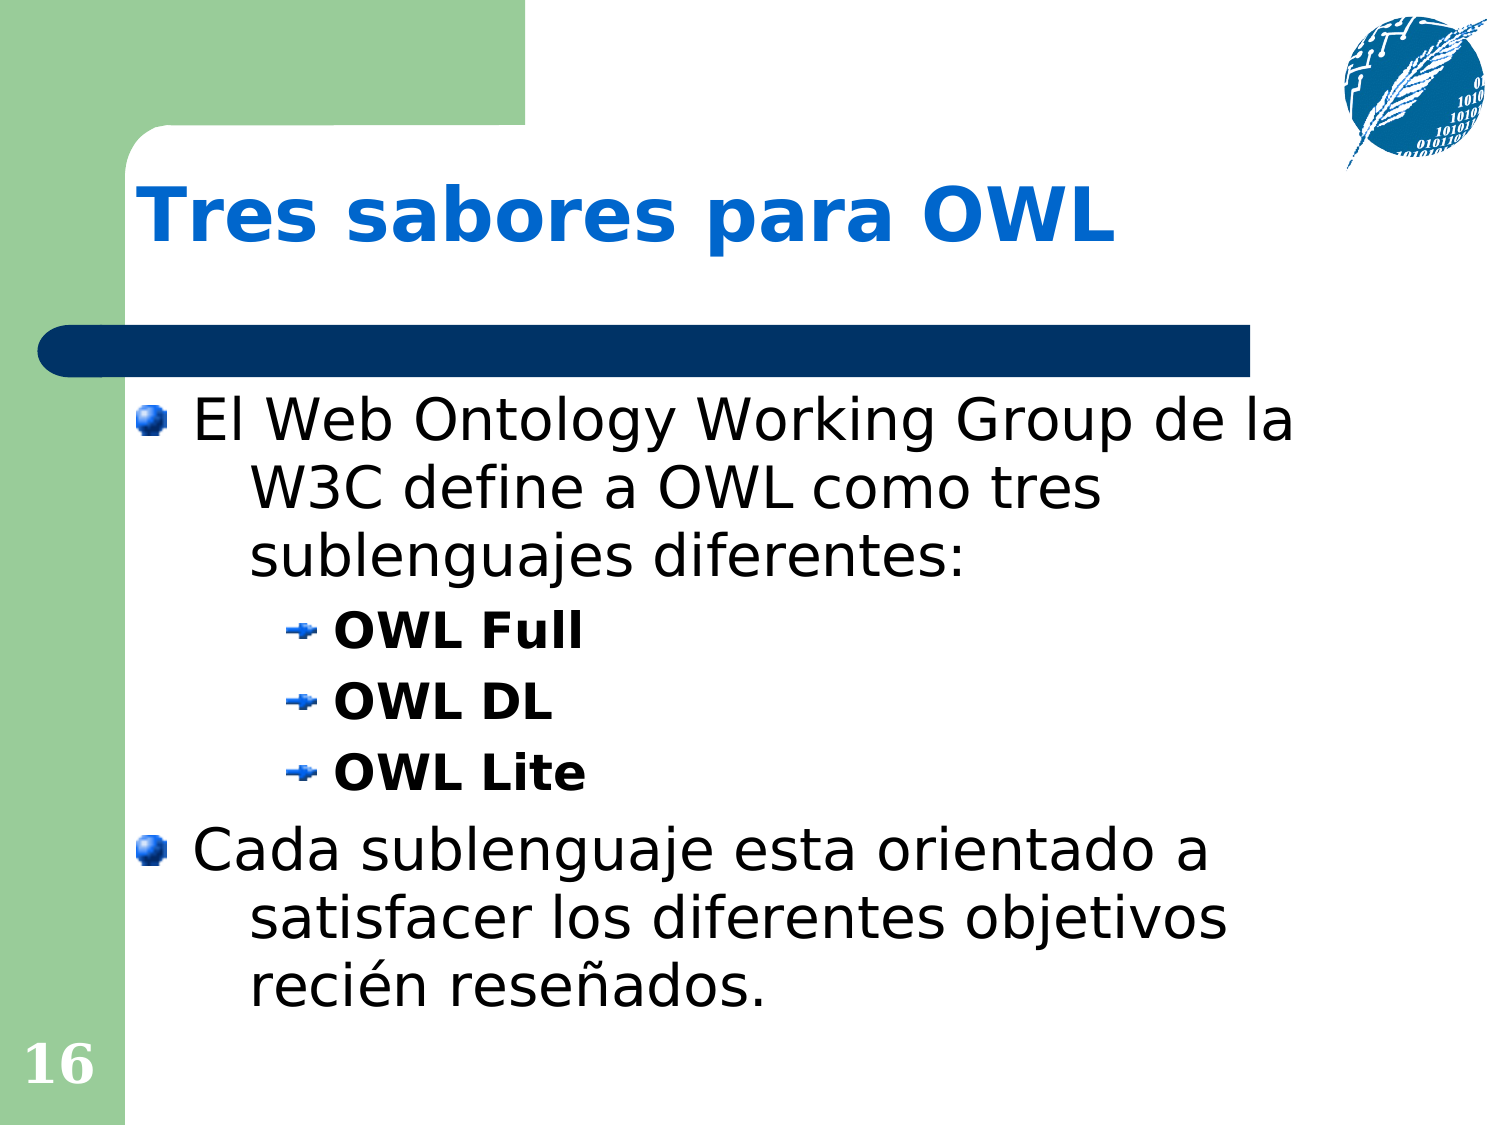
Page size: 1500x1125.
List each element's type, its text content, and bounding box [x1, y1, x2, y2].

picture [1436, 127, 1450, 136]
picture [1433, 139, 1440, 147]
picture [1341, 15, 1487, 172]
title Tres sabores para OWL [136, 135, 1413, 301]
picture [1416, 140, 1425, 149]
picture [1427, 138, 1431, 148]
list El Web Ontology Working Group de la W3C define a OWL como tres sublenguajes diferentes: OWL Full OWL DL OWL Lite Cada sublenguaje esta orientado a satisfacer los diferentes objetivos recién reseñados. [136, 386, 1399, 1087]
